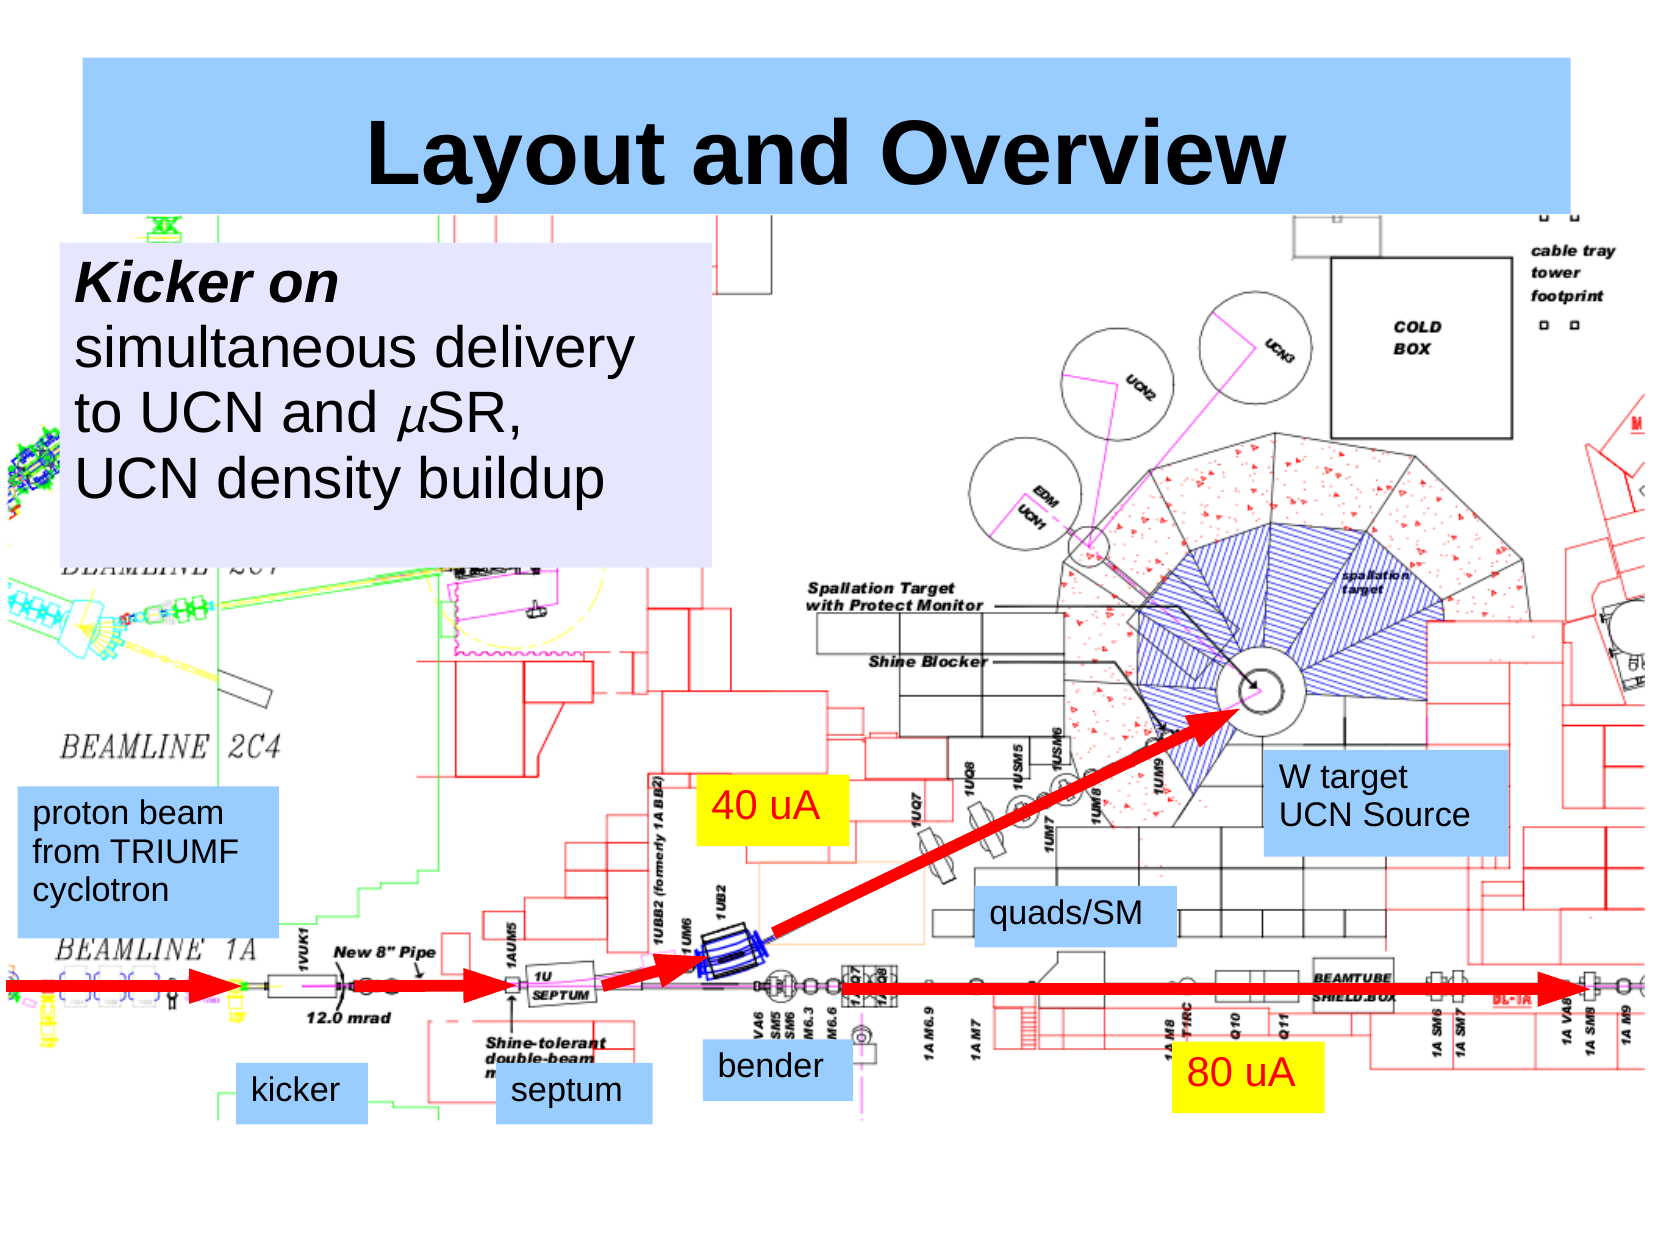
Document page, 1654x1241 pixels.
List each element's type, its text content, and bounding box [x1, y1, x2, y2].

text_box kicker [236, 1062, 368, 1125]
text_box quads/SM [974, 885, 1177, 948]
text_box W target UCN Source [1263, 749, 1509, 857]
text_box 80 uA [1171, 1041, 1325, 1114]
text_box proton beam from TRIUMF cyclotron [17, 786, 280, 939]
title Layout and Overview [82, 57, 1571, 214]
text_box 40 uA [696, 774, 850, 847]
text_box septum [496, 1062, 653, 1125]
text_box Kicker on simultaneous delivery to UCN and SR, UCN density buildup [59, 242, 712, 568]
picture [5, 214, 1645, 1122]
text_box bender [702, 1039, 853, 1101]
